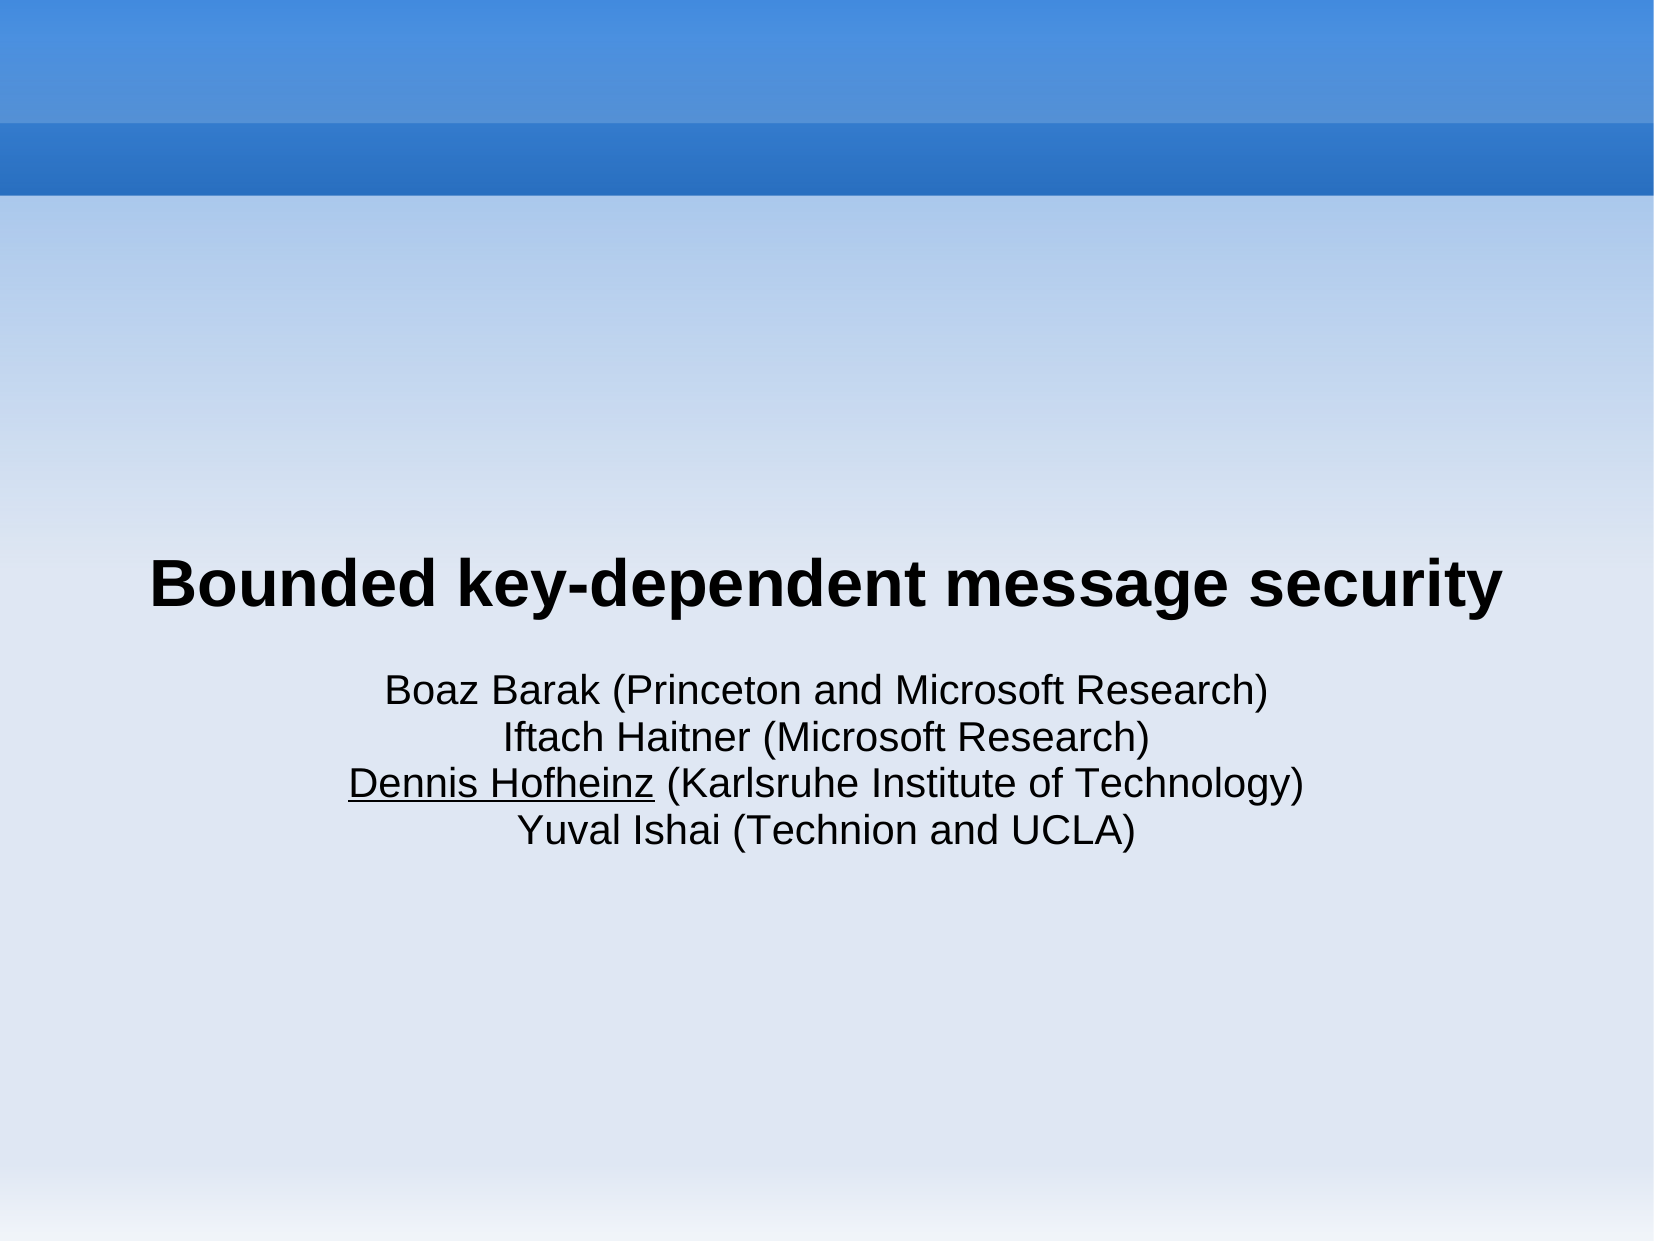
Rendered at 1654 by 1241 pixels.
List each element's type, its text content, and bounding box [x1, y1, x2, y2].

picture [0, 0, 1654, 1241]
subtitle Bounded key-dependent message security Boaz Barak (Princeton and Microsoft Research) Iftach Haitner (Microsoft Research) Dennis Hofheinz (Karlsruhe Institute of Technology) Yuval Ishai (Technion and UCLA) [82, 297, 1571, 1102]
